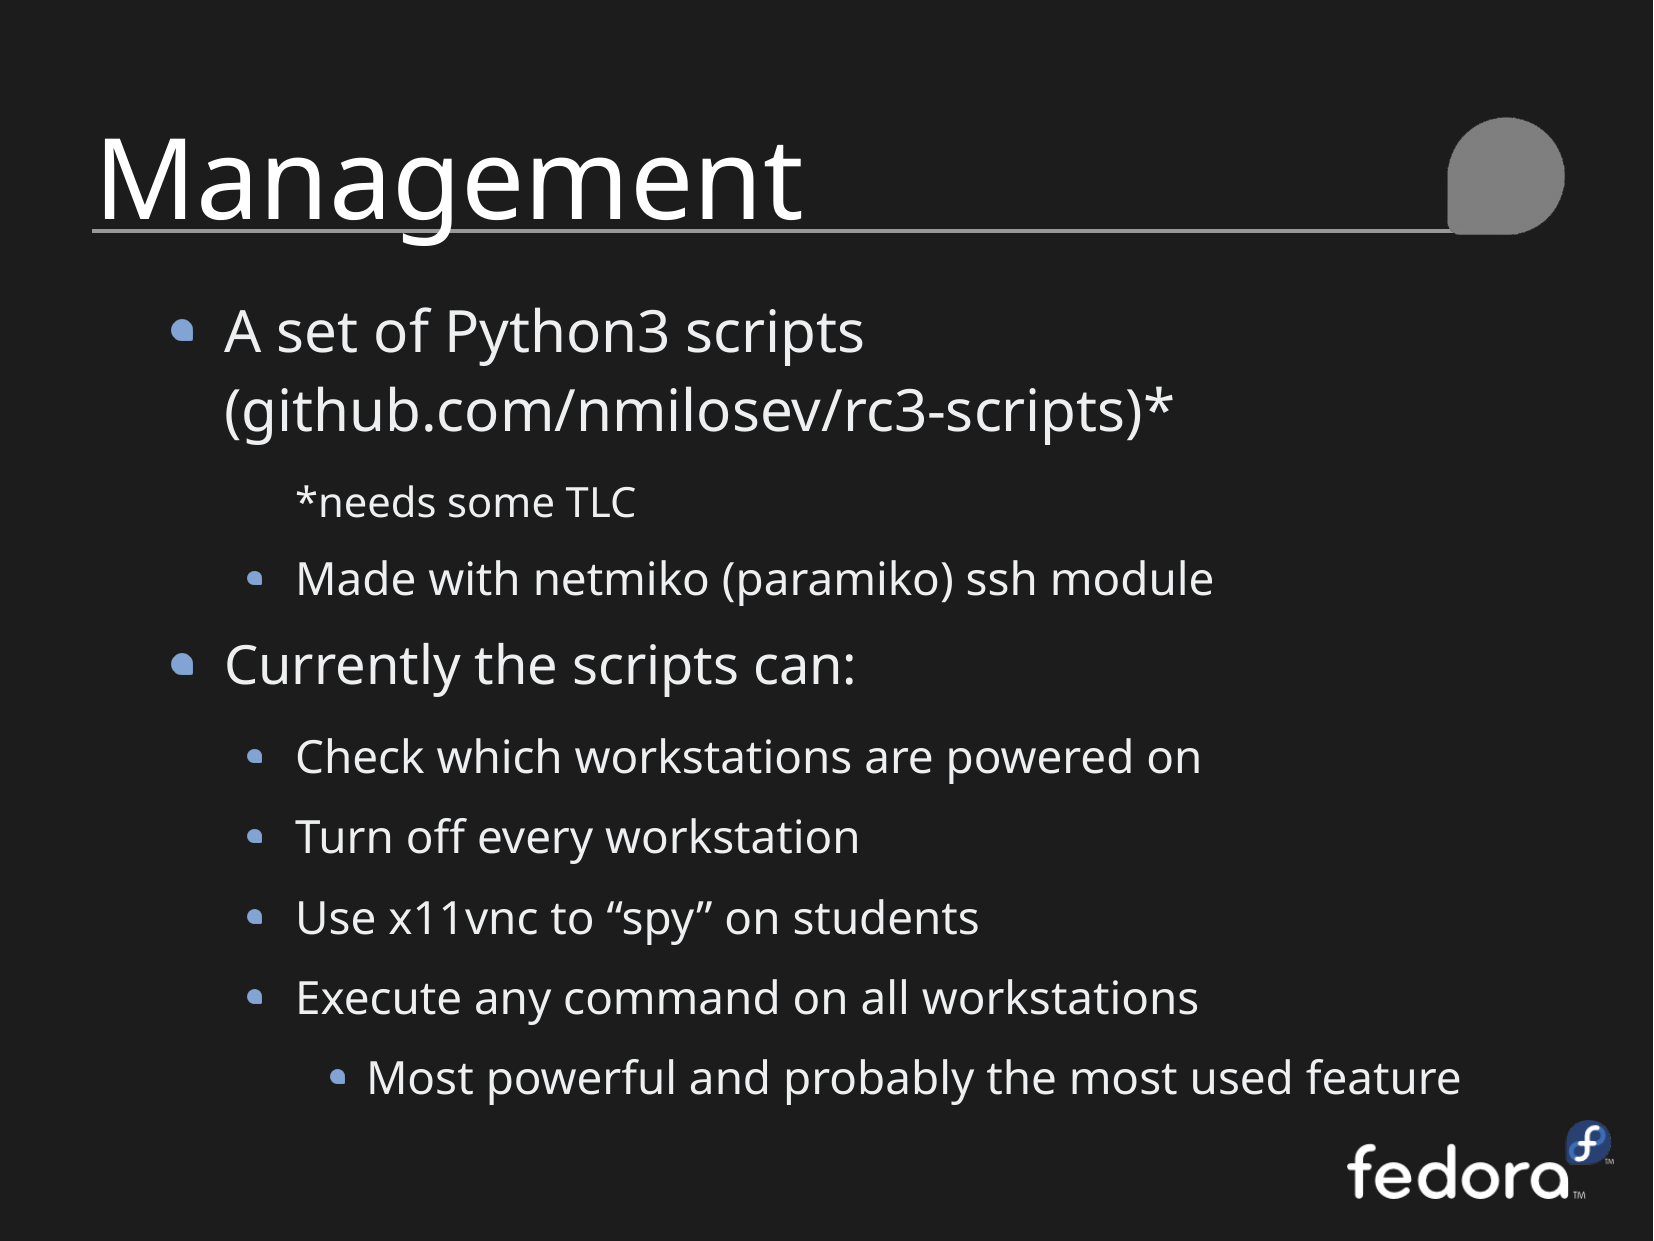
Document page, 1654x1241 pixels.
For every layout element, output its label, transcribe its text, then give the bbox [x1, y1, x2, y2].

picture [1447, 117, 1565, 235]
title Management [94, 100, 1425, 251]
list A set of Python3 scripts (github.com/nmilosev/rc3-scripts)* *needs some TLC Made with netmiko (paramiko) ssh module Currently the scripts can: Check which workstations are powered on Turn off every workstation Use x11vnc to “spy” on students Execute any command on all workstations Most powerful and probably the most used feature [82, 290, 1571, 1095]
picture [1347, 1120, 1614, 1199]
